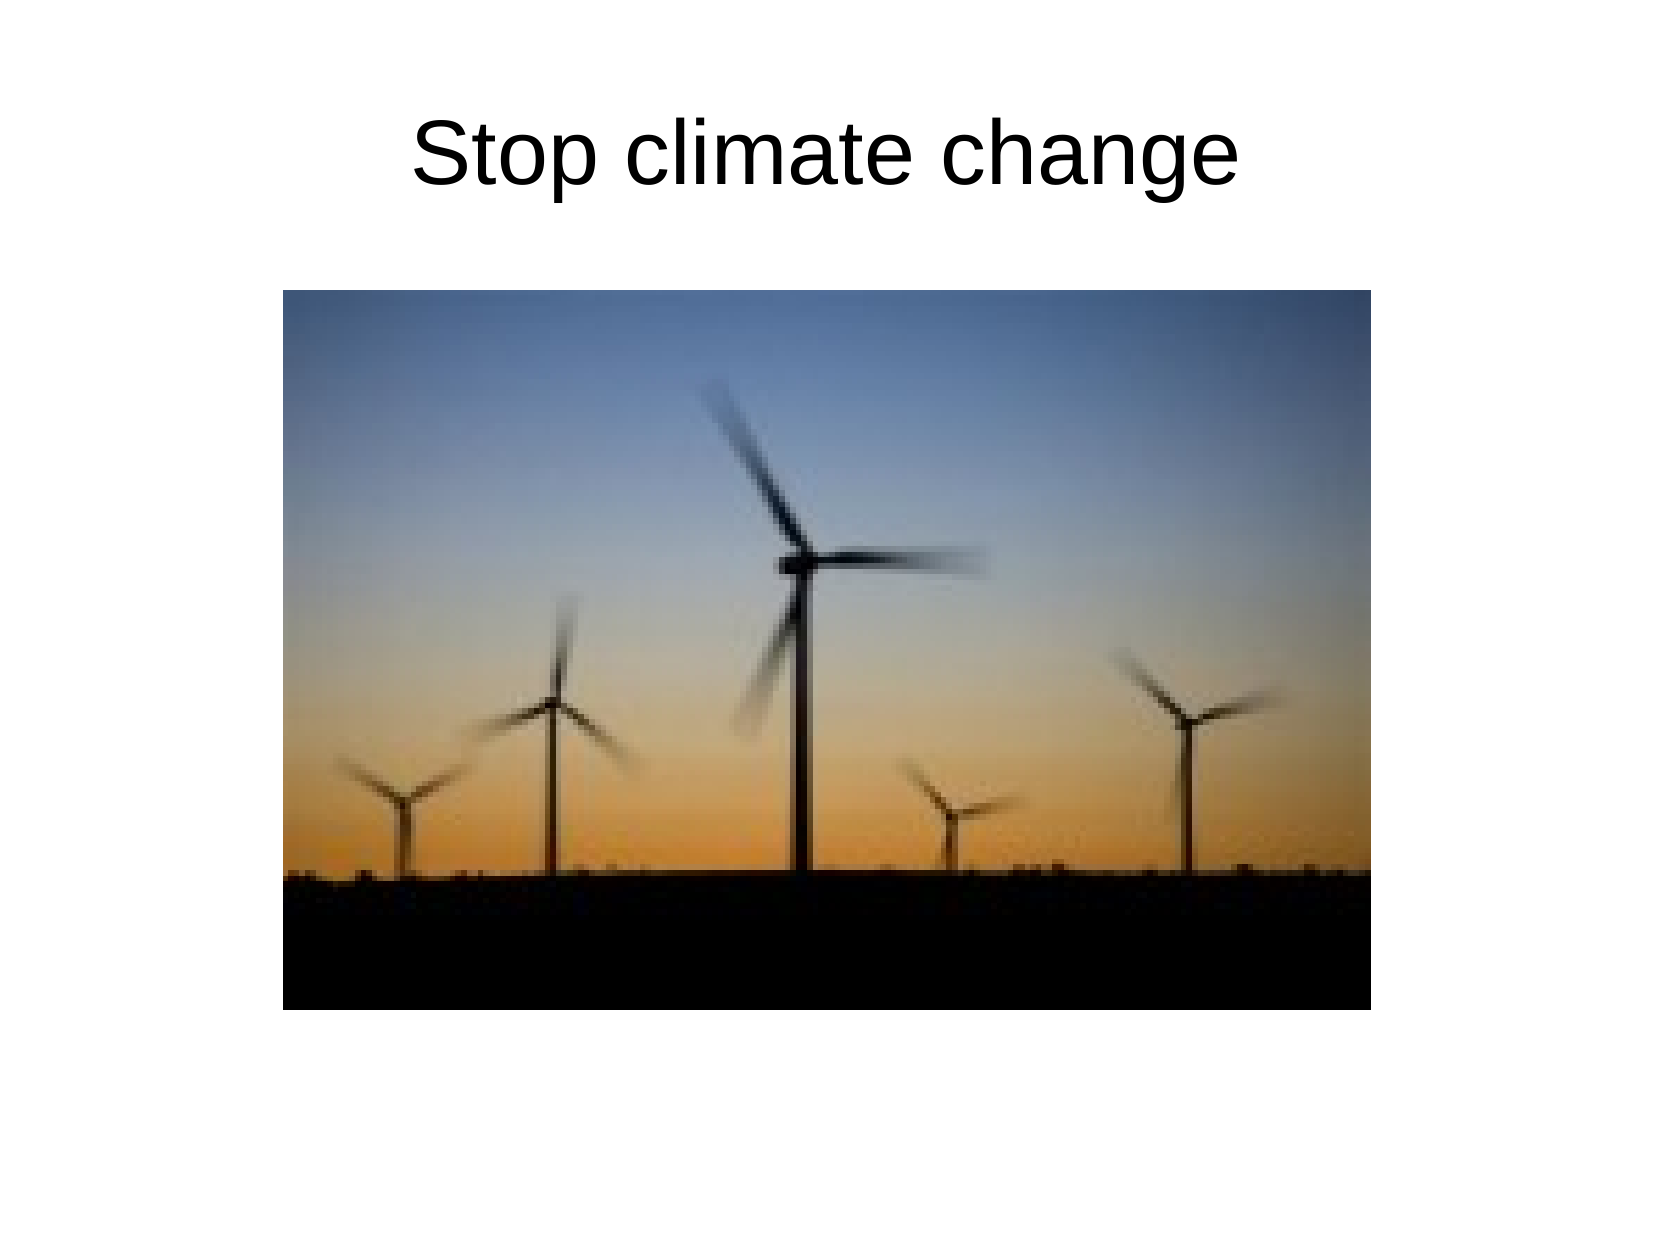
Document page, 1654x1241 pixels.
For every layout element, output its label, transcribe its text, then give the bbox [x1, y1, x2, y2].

title Stop climate change [82, 49, 1571, 257]
picture [283, 290, 1371, 1010]
